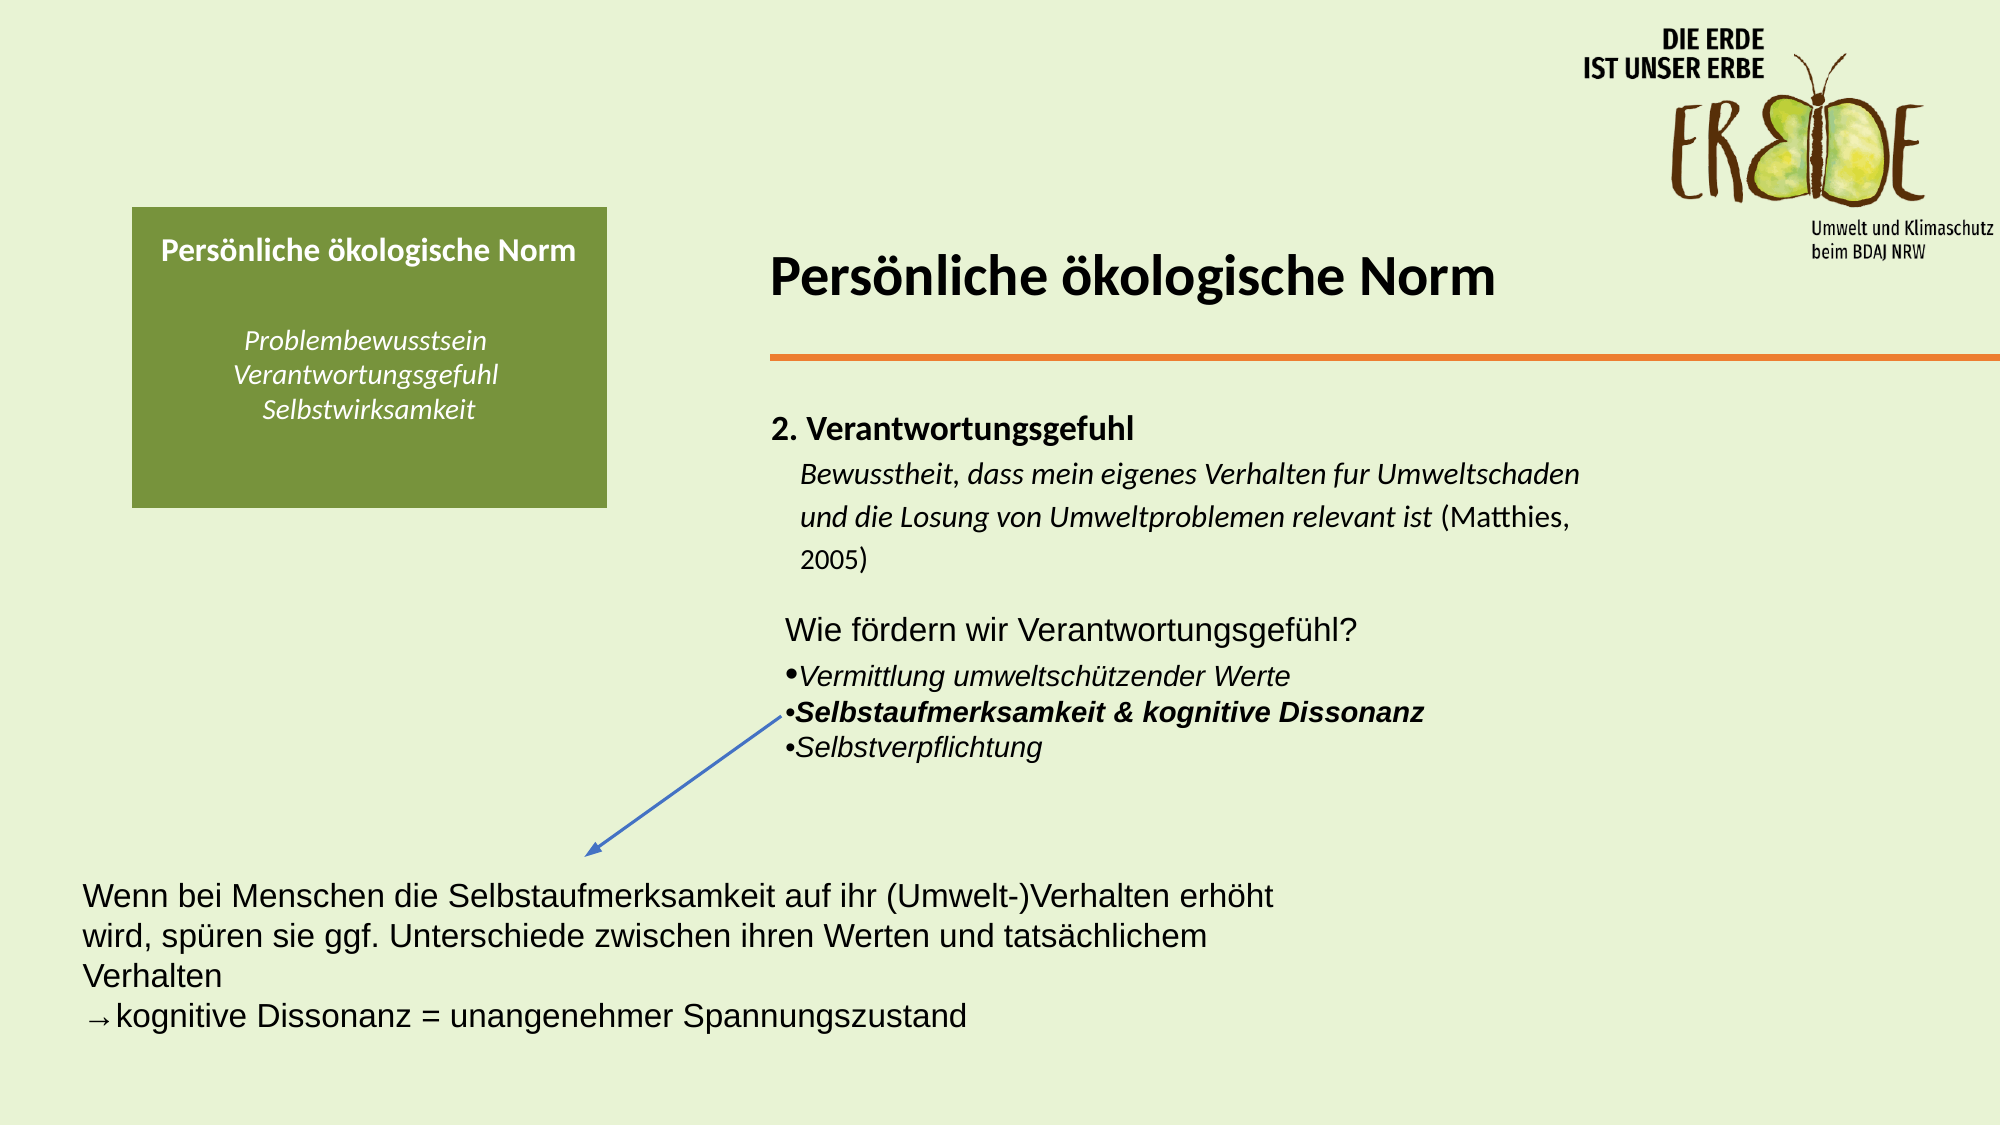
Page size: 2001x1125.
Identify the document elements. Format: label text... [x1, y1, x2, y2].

text_box Wie fördern wir Verantwortungsgefühl? •Vermittlung umweltschützender Werte •Selbstaufmerksamkeit & kognitive Dissonanz •Selbstverpflichtung [770, 601, 1899, 778]
text_box Persönliche ökologische Norm [755, 245, 2000, 318]
text_box 2. Verantwortungsgefuhl [771, 404, 1134, 436]
text_box Wenn bei Menschen die Selbstaufmerksamkeit auf ihr (Umwelt-)Verhalten erhöht wird, spüren sie ggf. Unterschiede zwischen ihren Werten und tatsächlichem Verhalten →kognitive Dissonanz = unangenehmer Spannungszustand [67, 866, 1363, 1044]
text_box Persönliche ökologische Norm Problembewusstsein Verantwortungsgefuhl Selbstwirksamkeit [132, 207, 607, 508]
text_box Bewusstheit, dass mein eigenes Verhalten fur Umweltschaden und die Losung von Umweltproblemen relevant ist (Matthies, 2005) [800, 448, 1593, 564]
